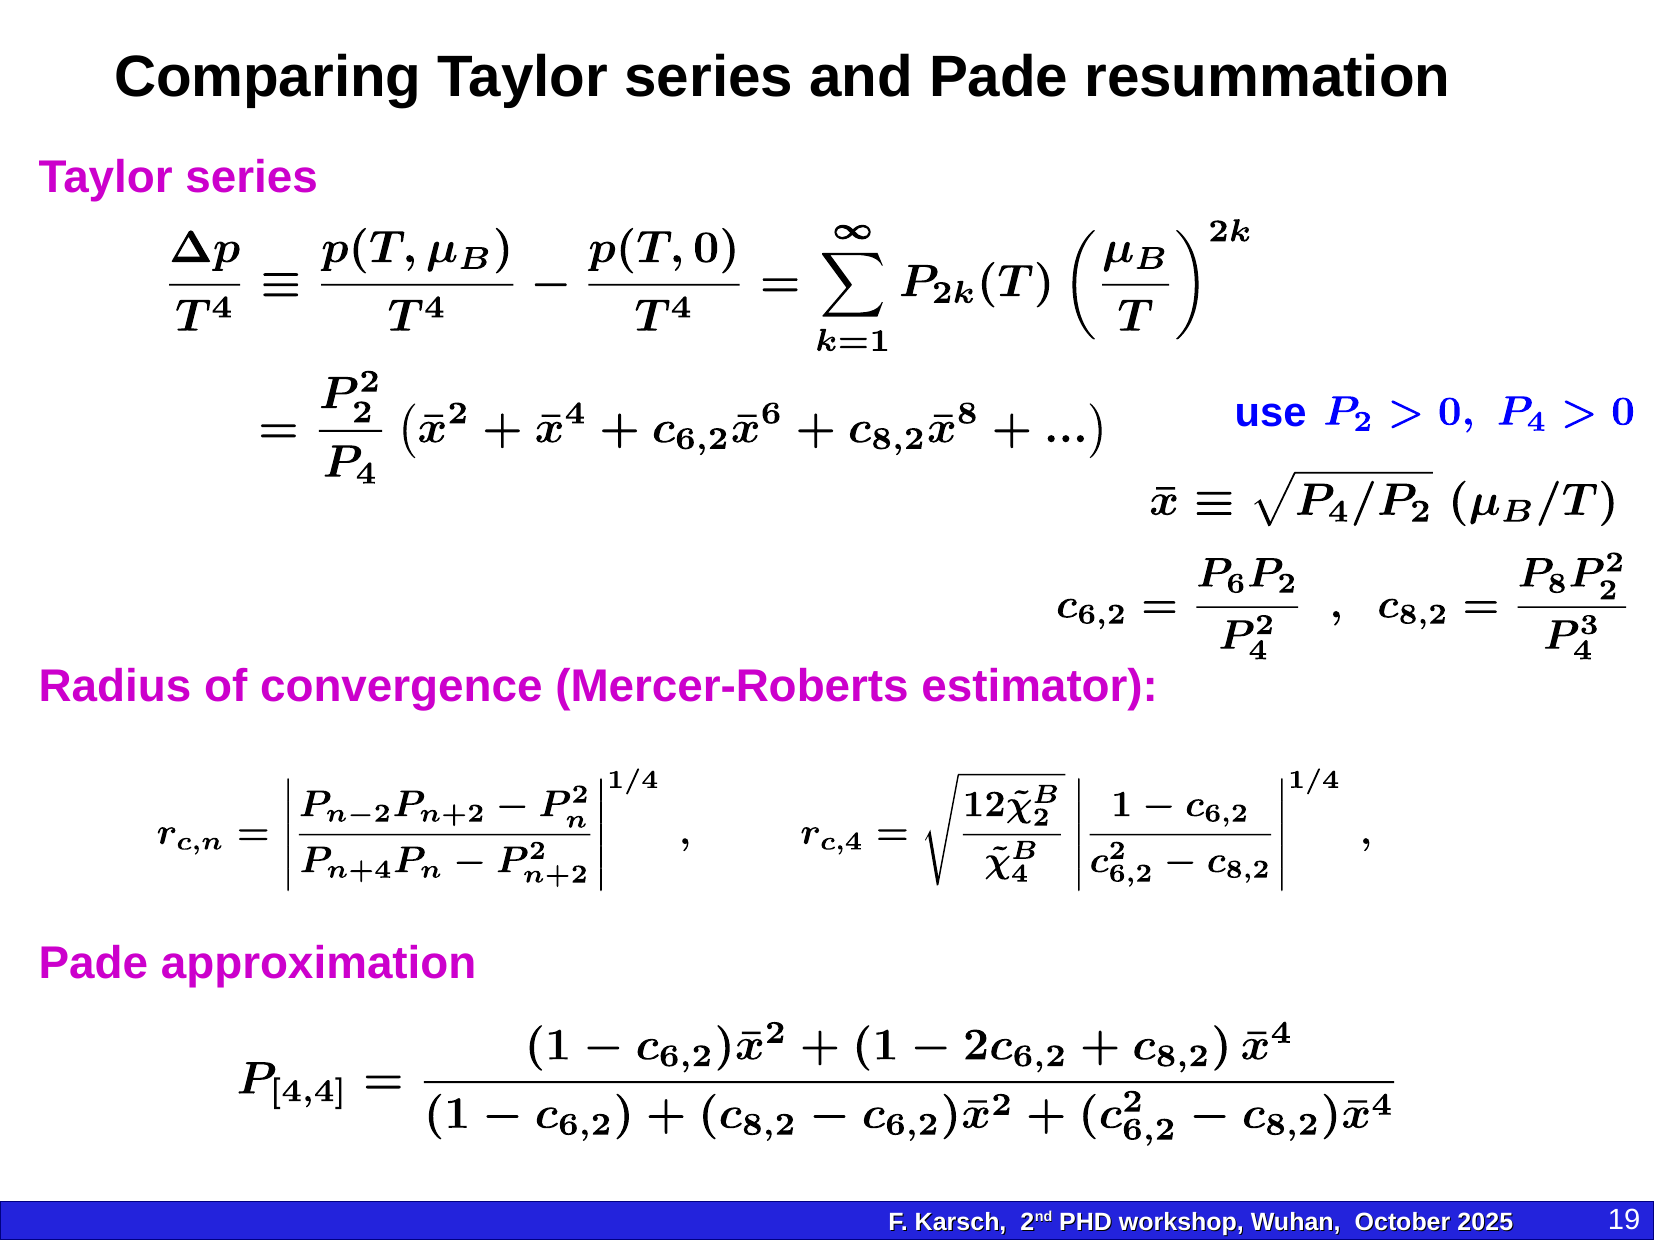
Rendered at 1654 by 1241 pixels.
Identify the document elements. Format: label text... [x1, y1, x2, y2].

text_box [1325, 396, 1634, 433]
text_box Pade approximation [23, 929, 492, 996]
text_box use [1219, 380, 1322, 443]
text_box [1057, 552, 1627, 660]
text_box Radius of convergence (Mercer-Roberts estimator): [24, 652, 1173, 719]
text_box [260, 370, 1102, 484]
text_box [157, 768, 689, 892]
text_box Taylor series [23, 144, 333, 211]
text_box [801, 768, 1370, 892]
text_box Comparing Taylor series and Pade resummation [99, 36, 1467, 117]
text_box [1150, 471, 1614, 527]
text_box [169, 219, 1250, 352]
text_box [238, 1021, 1395, 1146]
